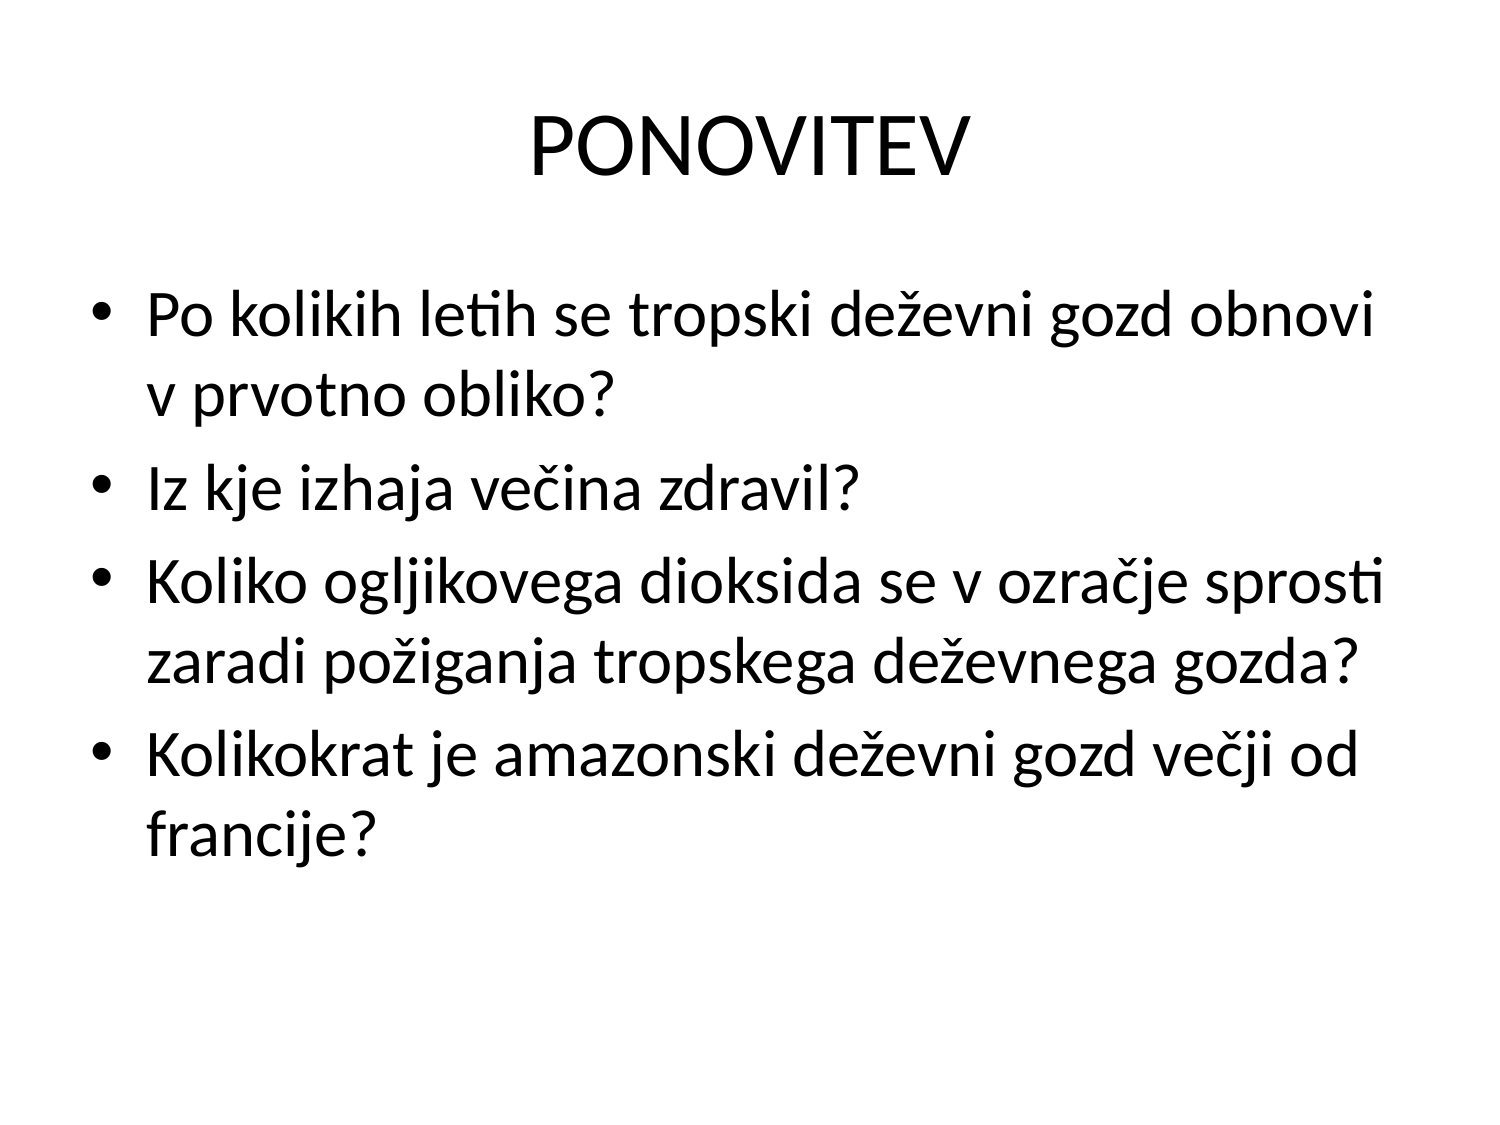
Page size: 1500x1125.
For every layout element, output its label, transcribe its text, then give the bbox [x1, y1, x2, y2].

list Po kolikih letih se tropski deževni gozd obnovi v prvotno obliko? Iz kje izhaja večina zdravil? Koliko ogljikovega dioksida se v ozračje sprosti zaradi požiganja tropskega deževnega gozda? Kolikokrat je amazonski deževni gozd večji od francije? [75, 262, 1425, 1005]
title PONOVITEV [75, 45, 1425, 233]
